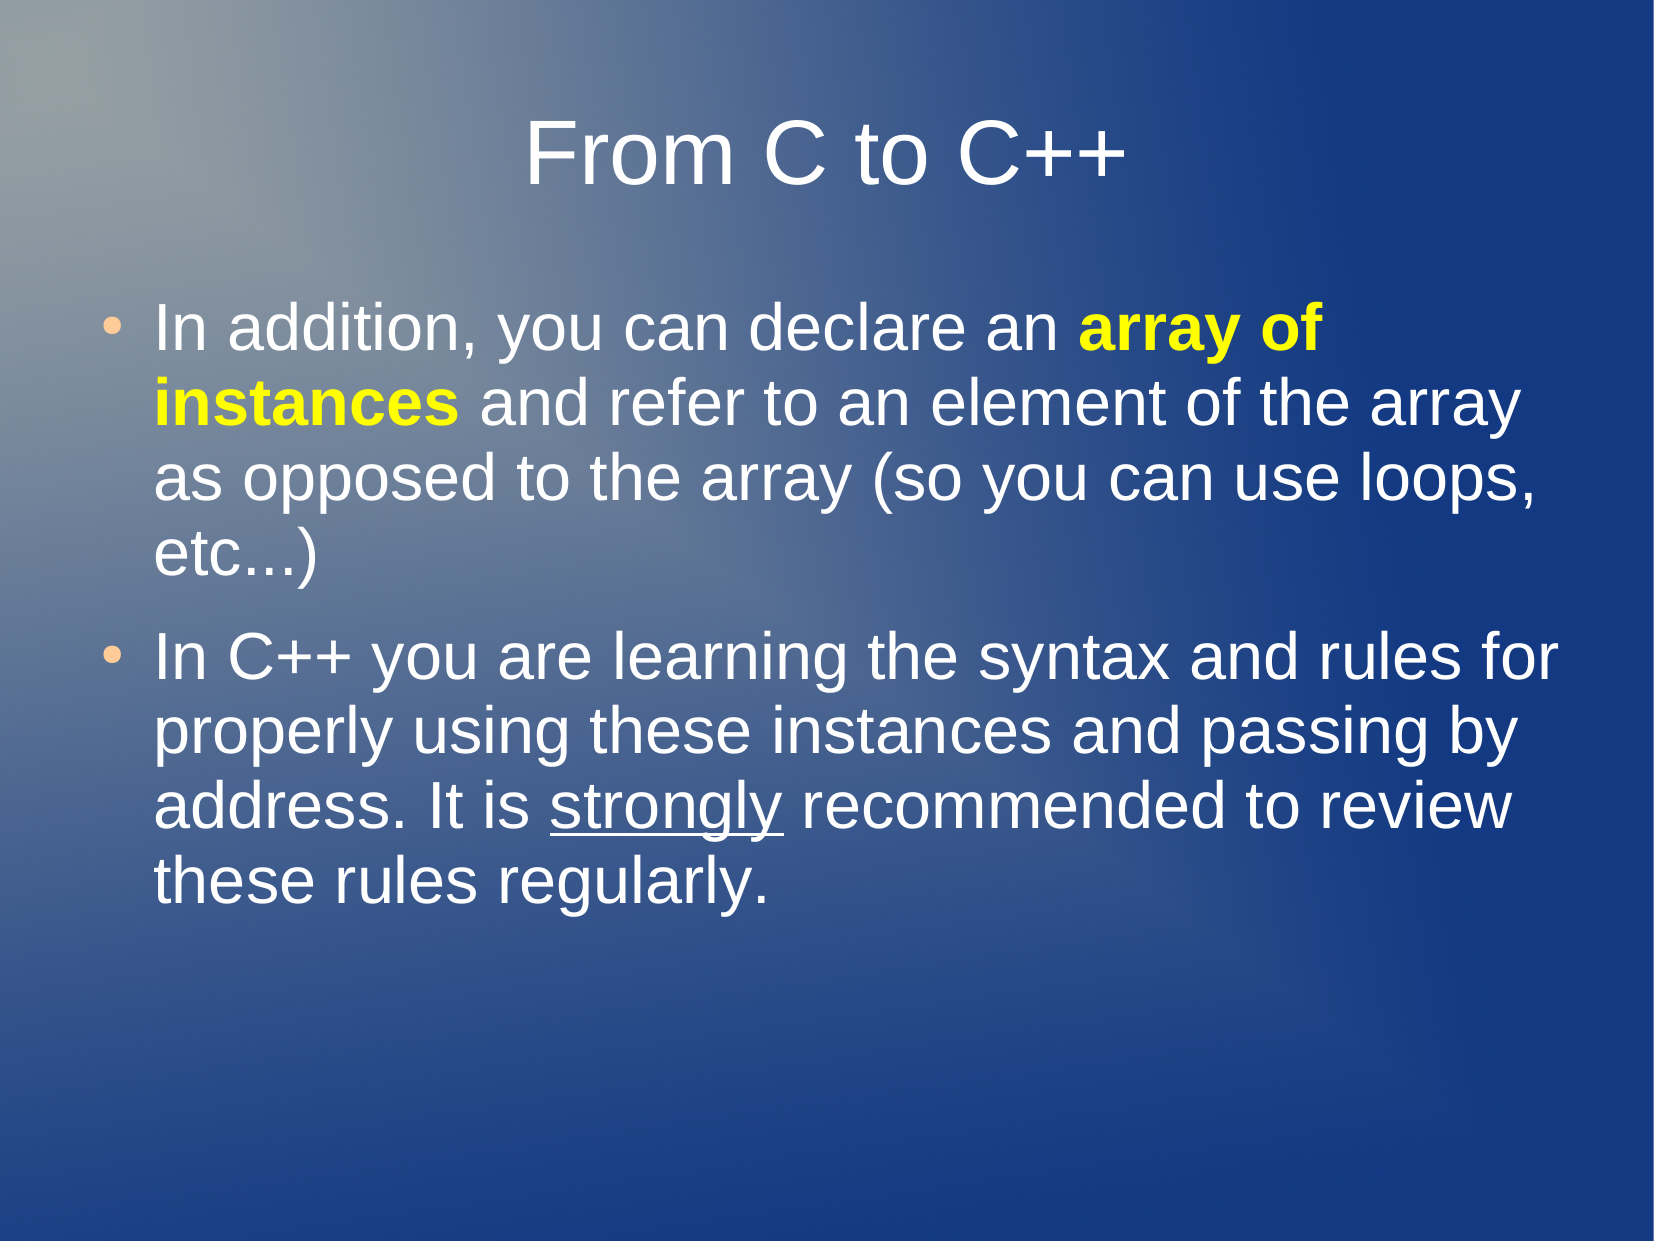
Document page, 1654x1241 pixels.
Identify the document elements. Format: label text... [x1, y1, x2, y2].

list In addition, you can declare an array of instances and refer to an element of the array as opposed to the array (so you can use loops, etc...) In C++ you are learning the syntax and rules for properly using these instances and passing by address. It is strongly recommended to review these rules regularly. [82, 290, 1571, 1094]
title From C to C++ [82, 56, 1571, 250]
picture [0, 0, 1654, 1241]
